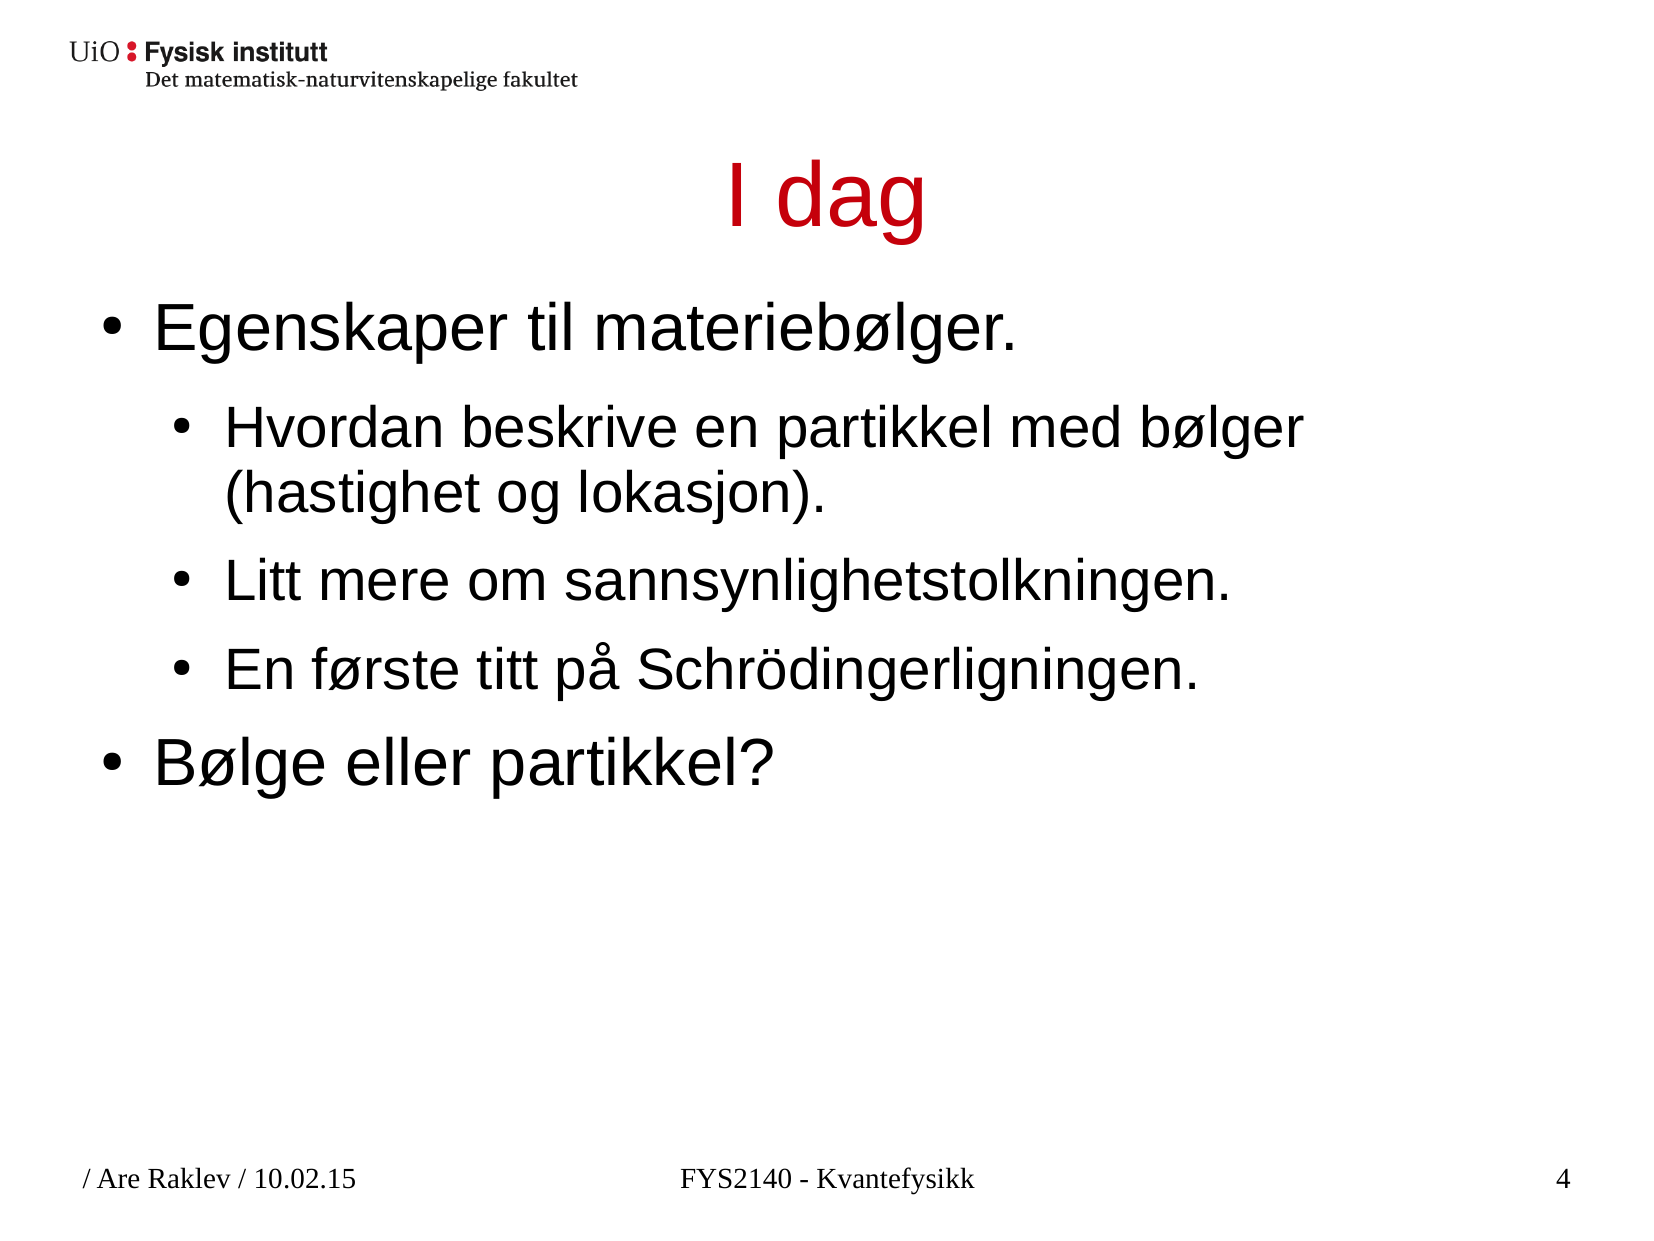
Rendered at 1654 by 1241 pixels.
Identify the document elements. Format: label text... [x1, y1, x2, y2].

picture [68, 37, 581, 93]
title I dag [82, 90, 1571, 290]
list Egenskaper til materiebølger. Hvordan beskrive en partikkel med bølger (hastighet og lokasjon). Litt mere om sannsynlighetstolkningen. En første titt på Schrödingerligningen. Bølge eller partikkel? [82, 290, 1613, 1094]
